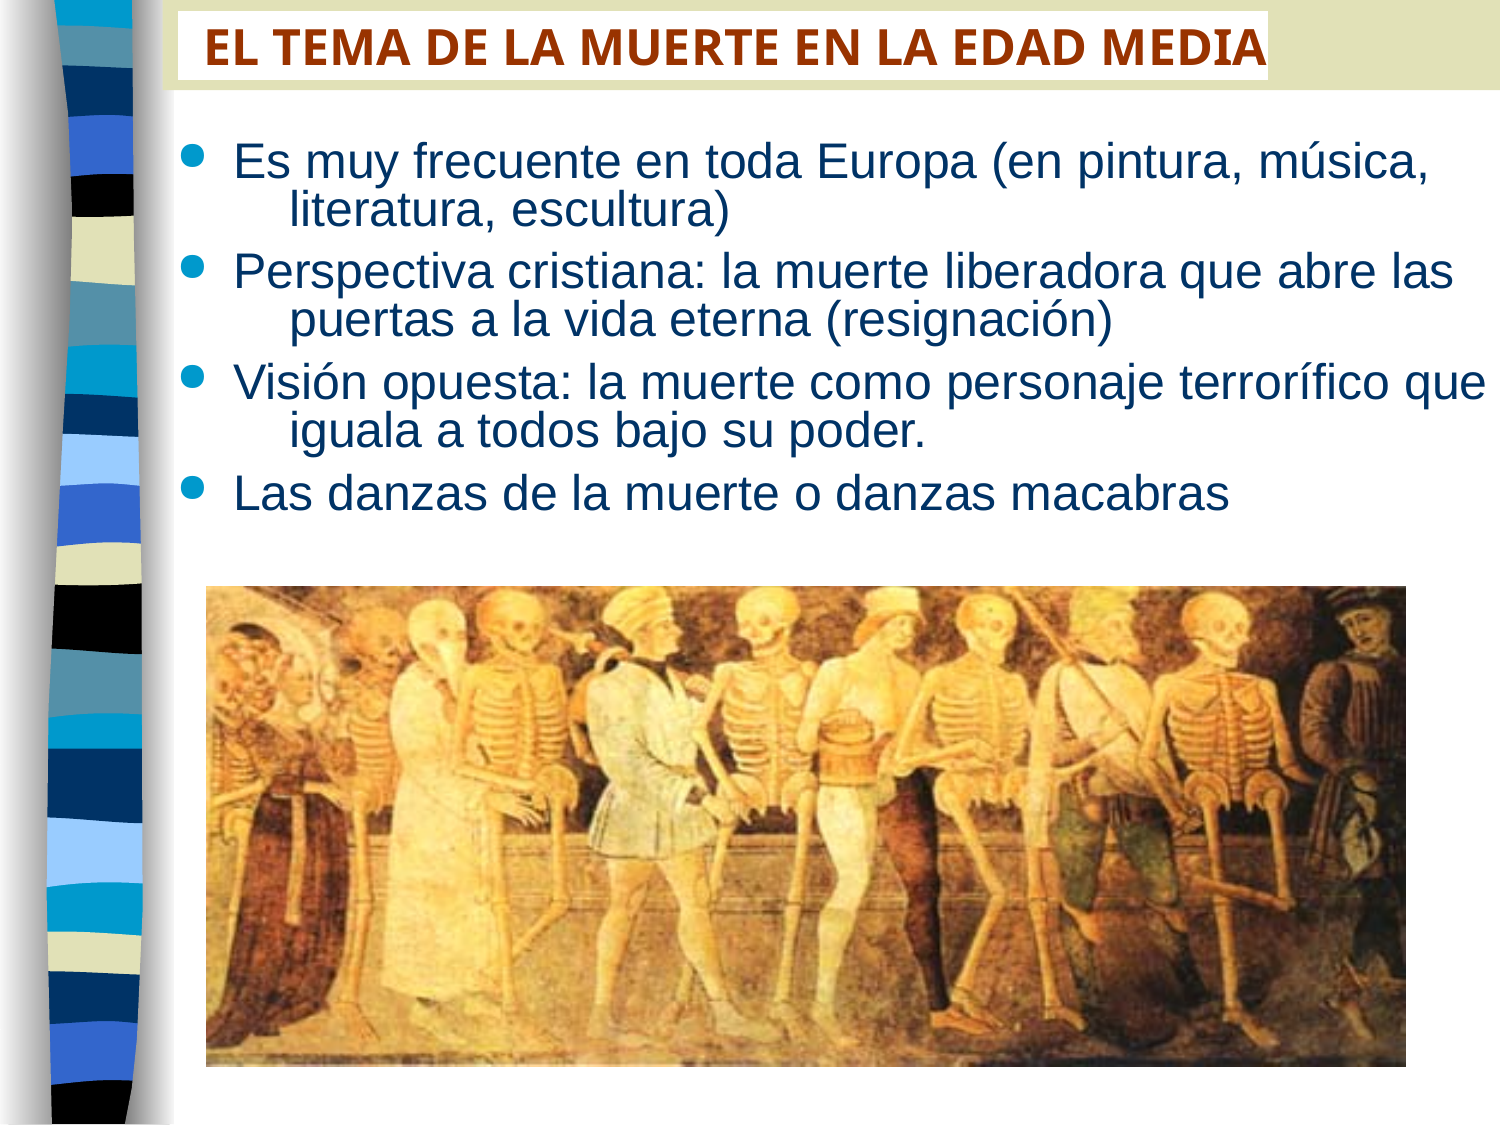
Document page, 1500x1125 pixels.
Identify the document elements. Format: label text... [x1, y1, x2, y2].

title EL TEMA DE LA MUERTE EN LA EDAD MEDIA [162, 0, 1500, 58]
text_box Es muy frecuente en toda Europa (en pintura, música, literatura, escultura) Perspectiva cristiana: la muerte liberadora que abre las puertas a la vida eterna (resignación) Visión opuesta: la muerte como personaje terrorífico que iguala a todos bajo su poder. Las danzas de la muerte o danzas macabras [162, 58, 1500, 333]
picture [206, 586, 1406, 1067]
